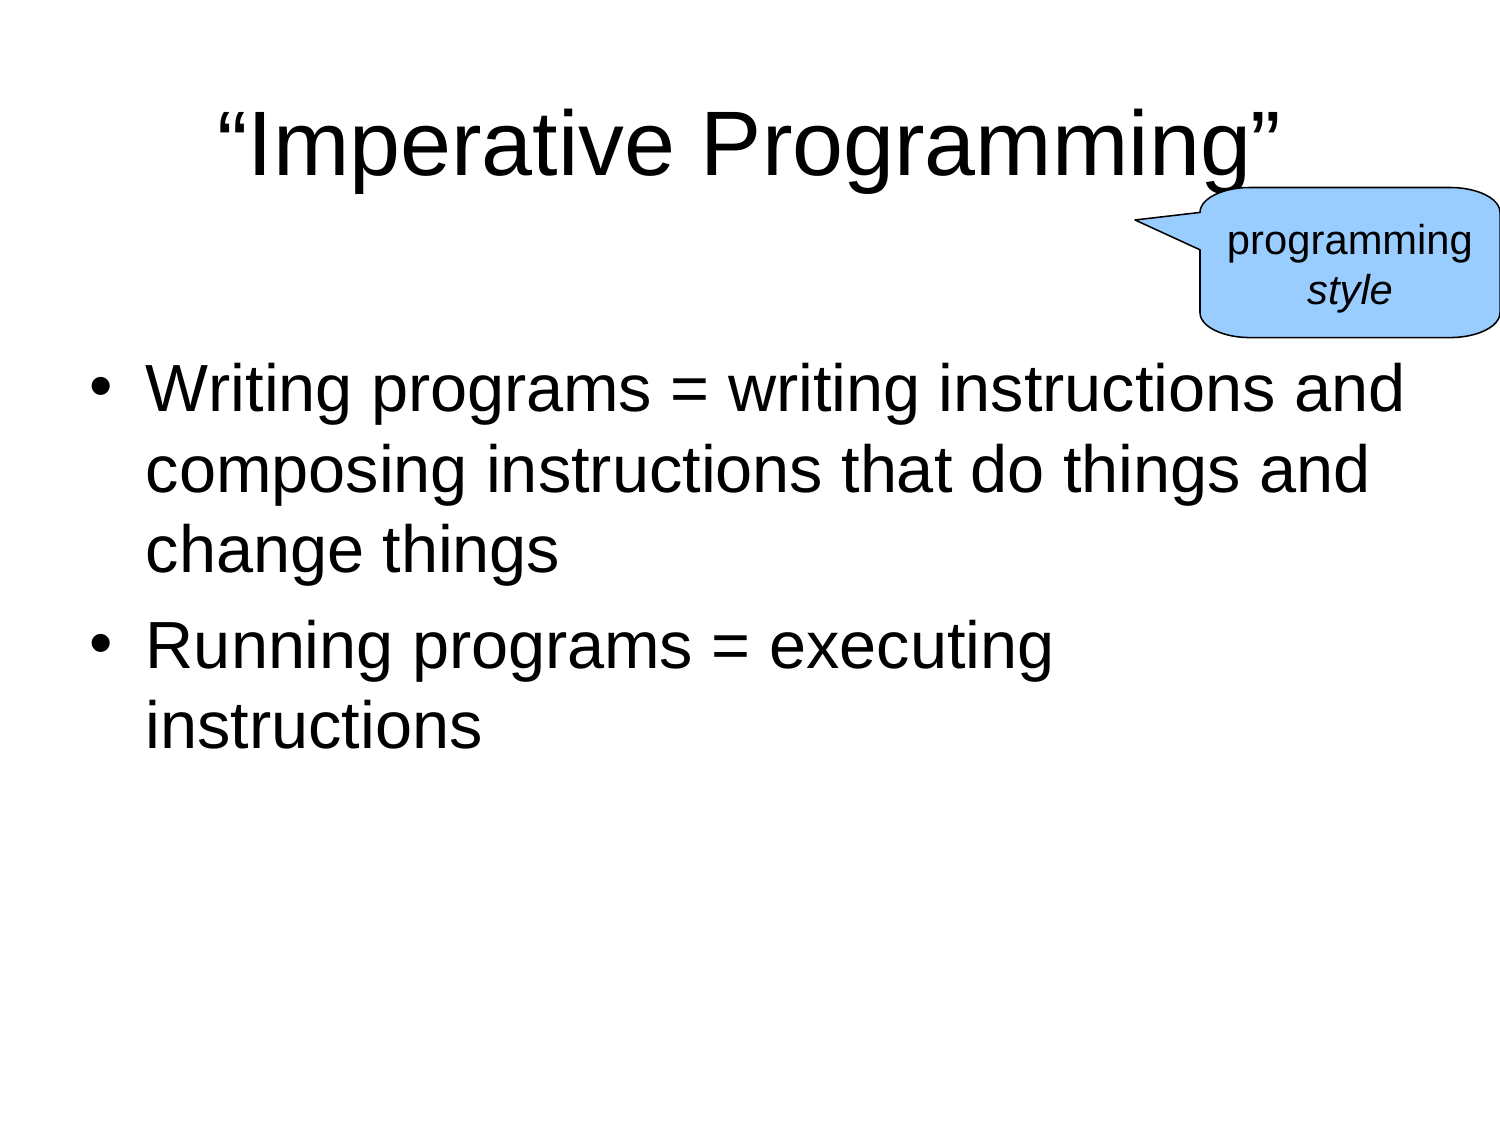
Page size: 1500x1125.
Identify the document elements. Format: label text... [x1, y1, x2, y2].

list Writing programs = writing instructions and composing instructions that do things and change things Running programs = executing instructions [75, 337, 1426, 1005]
text_box programming style [1135, 187, 1500, 338]
title “Imperative Programming” [75, 44, 1426, 233]
